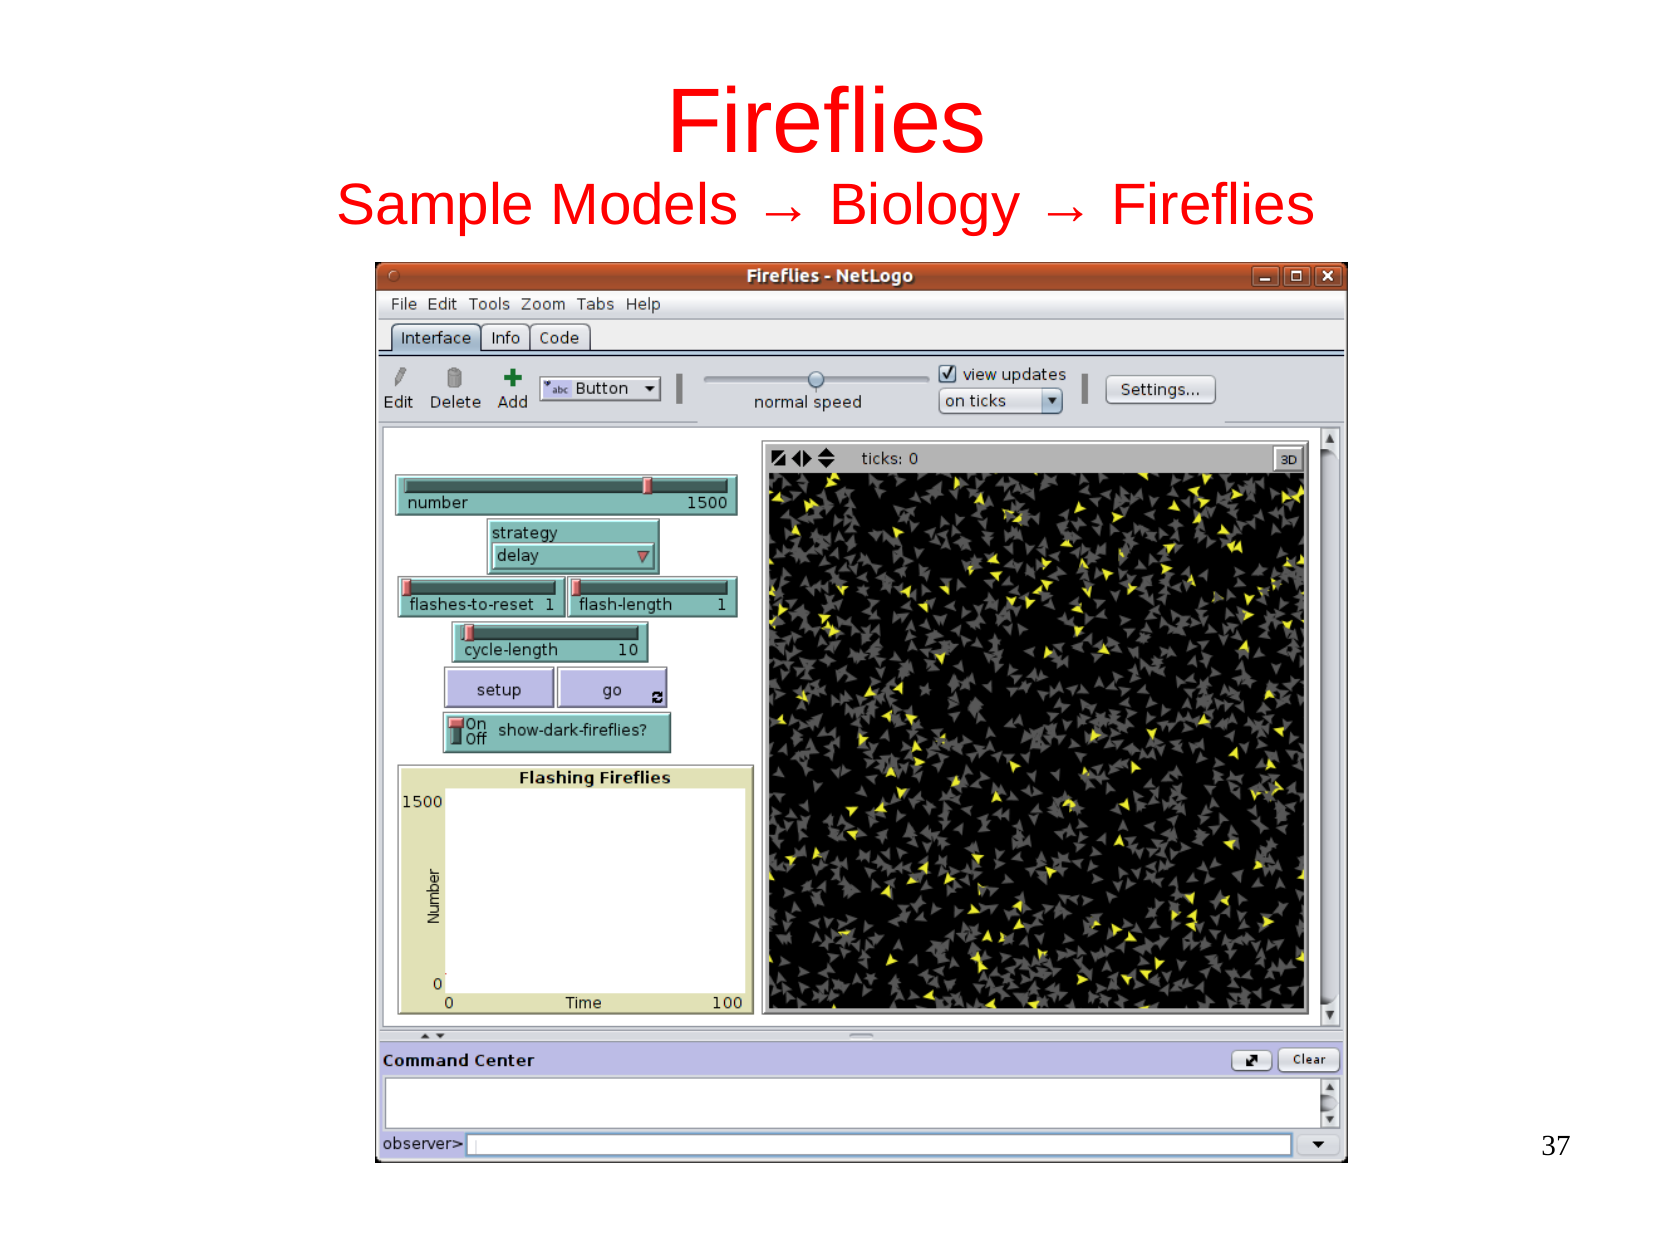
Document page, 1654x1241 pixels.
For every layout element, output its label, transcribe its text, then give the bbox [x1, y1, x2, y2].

title Fireflies Sample Models → Biology → Fireflies [82, 49, 1571, 257]
picture [375, 262, 1348, 1163]
